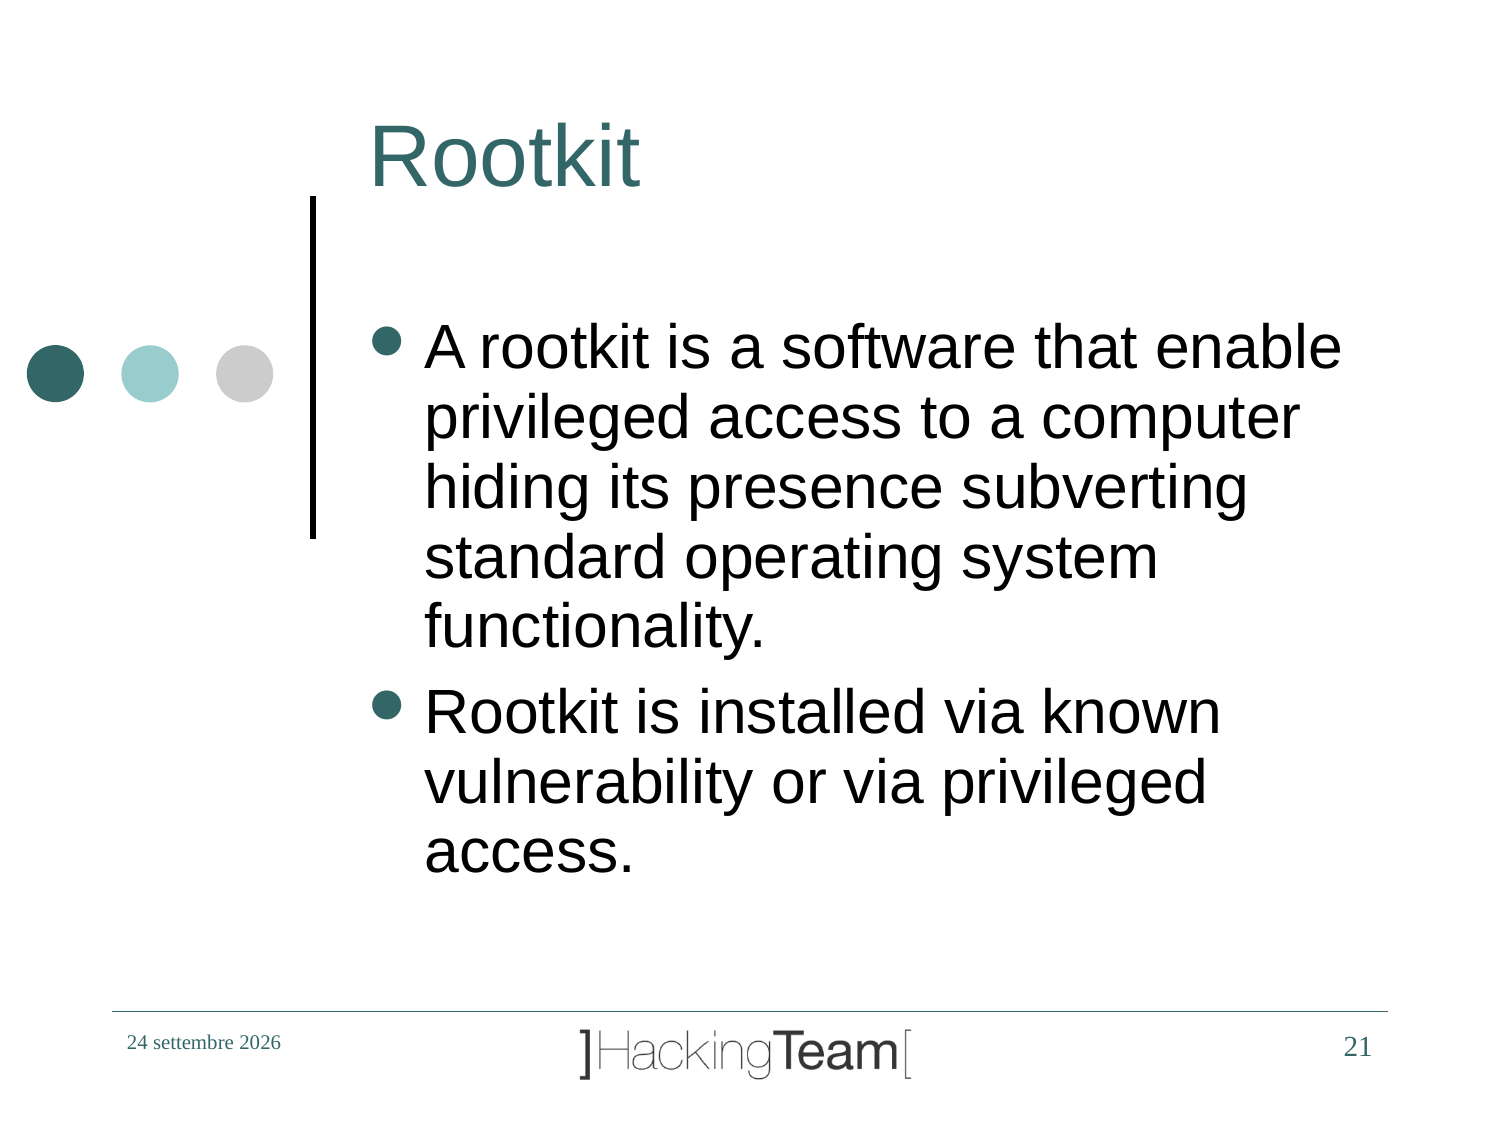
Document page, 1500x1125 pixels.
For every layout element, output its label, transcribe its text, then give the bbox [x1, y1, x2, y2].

list A rootkit is a software that enable privileged access to a computer hiding its presence subverting standard operating system functionality. Rootkit is installed via known vulnerability or via privileged access. [249, 312, 1401, 1041]
picture [574, 1041, 916, 1084]
title Rootkit [249, 38, 1401, 275]
